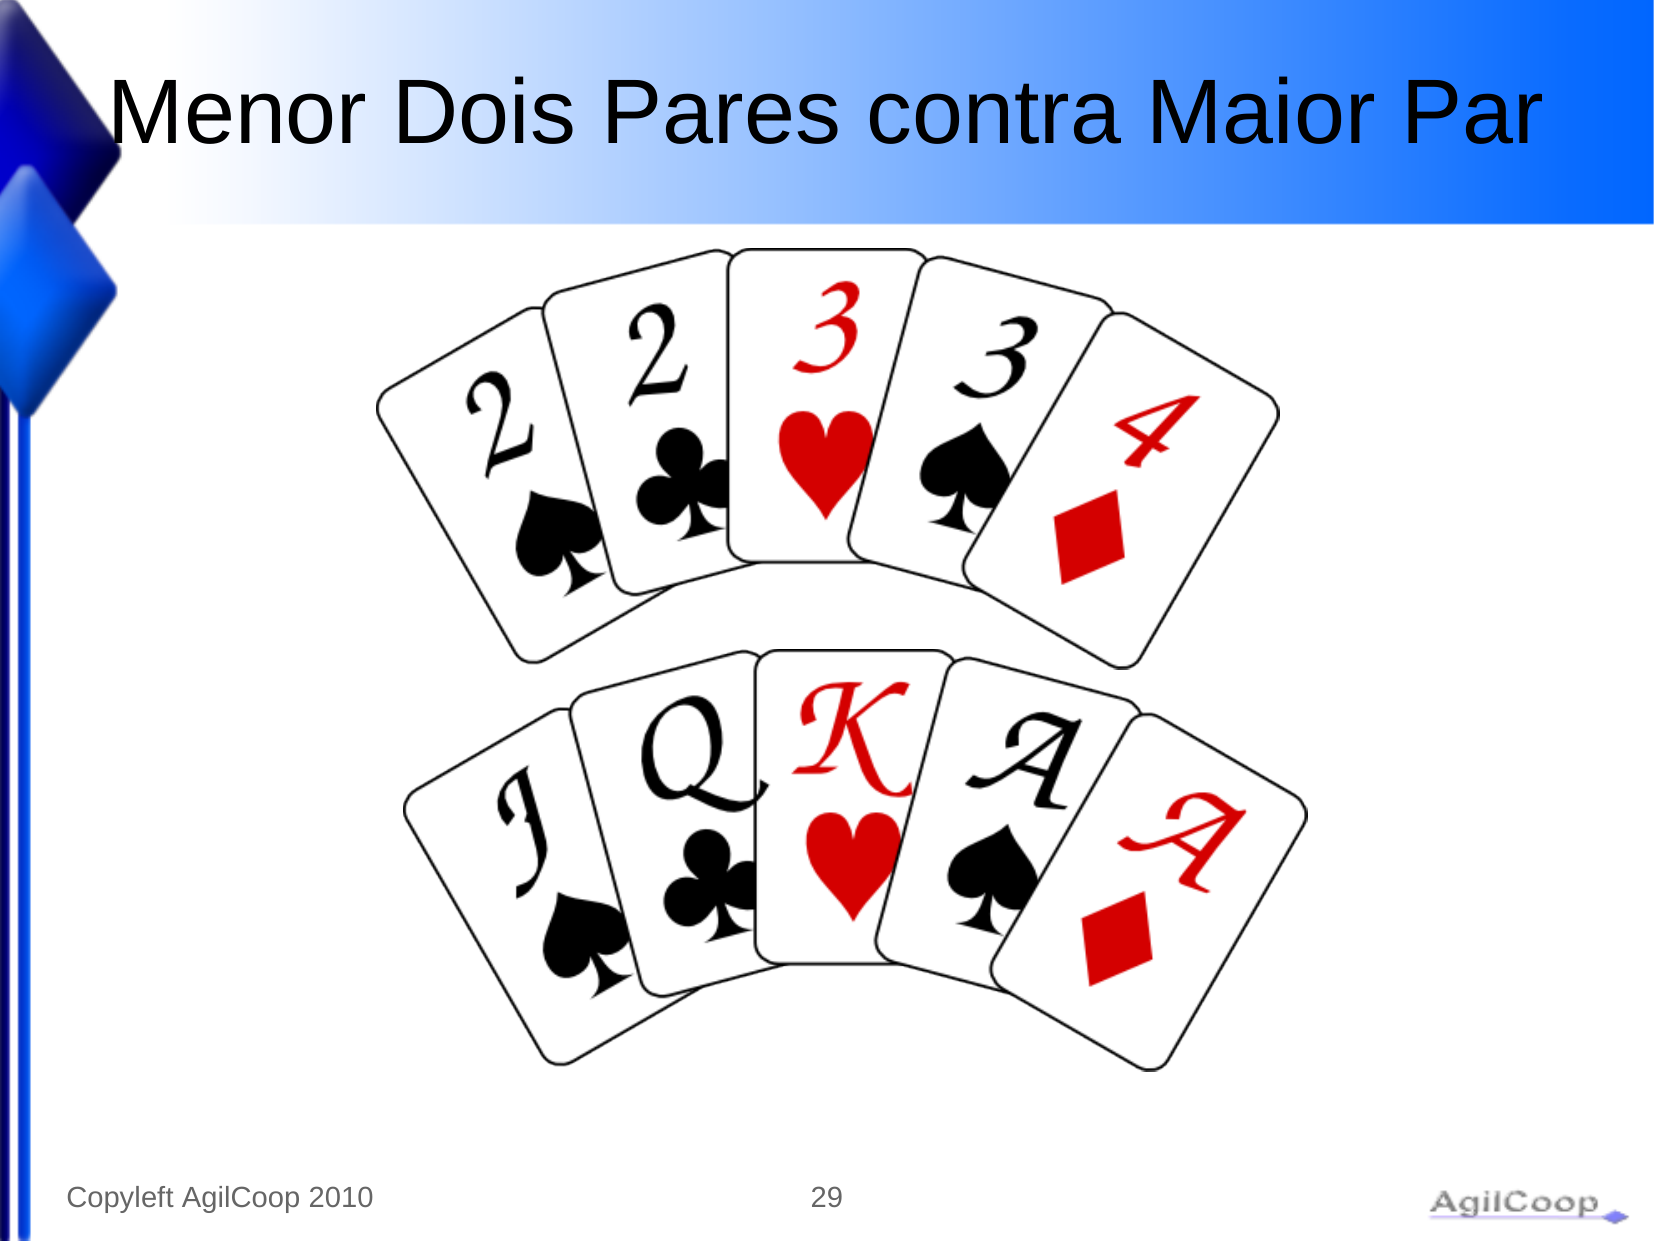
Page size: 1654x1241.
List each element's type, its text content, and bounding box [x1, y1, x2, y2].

picture [0, 0, 1654, 1241]
title Menor Dois Pares contra Maior Par [82, 8, 1571, 216]
